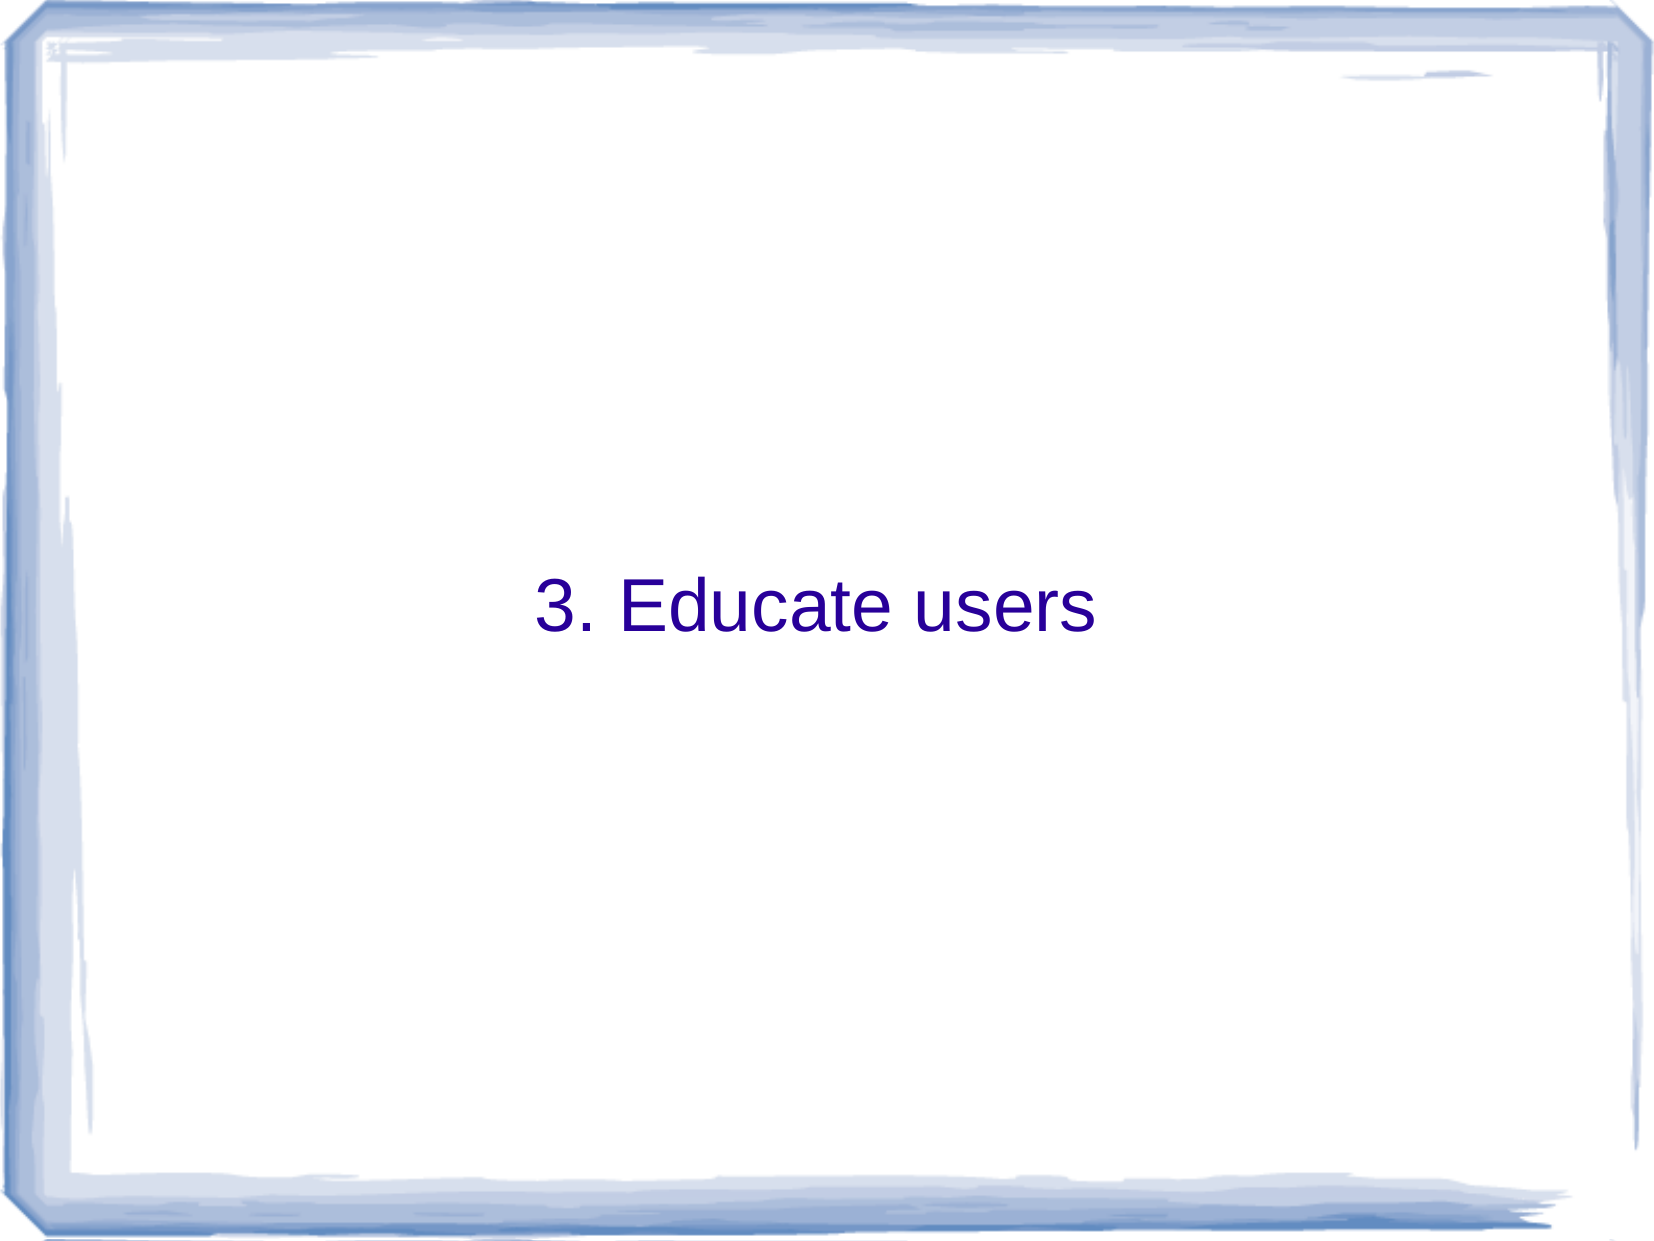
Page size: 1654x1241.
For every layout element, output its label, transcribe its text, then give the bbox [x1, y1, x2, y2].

title 3. Educate users [89, 501, 1543, 709]
picture [0, 0, 1654, 1241]
